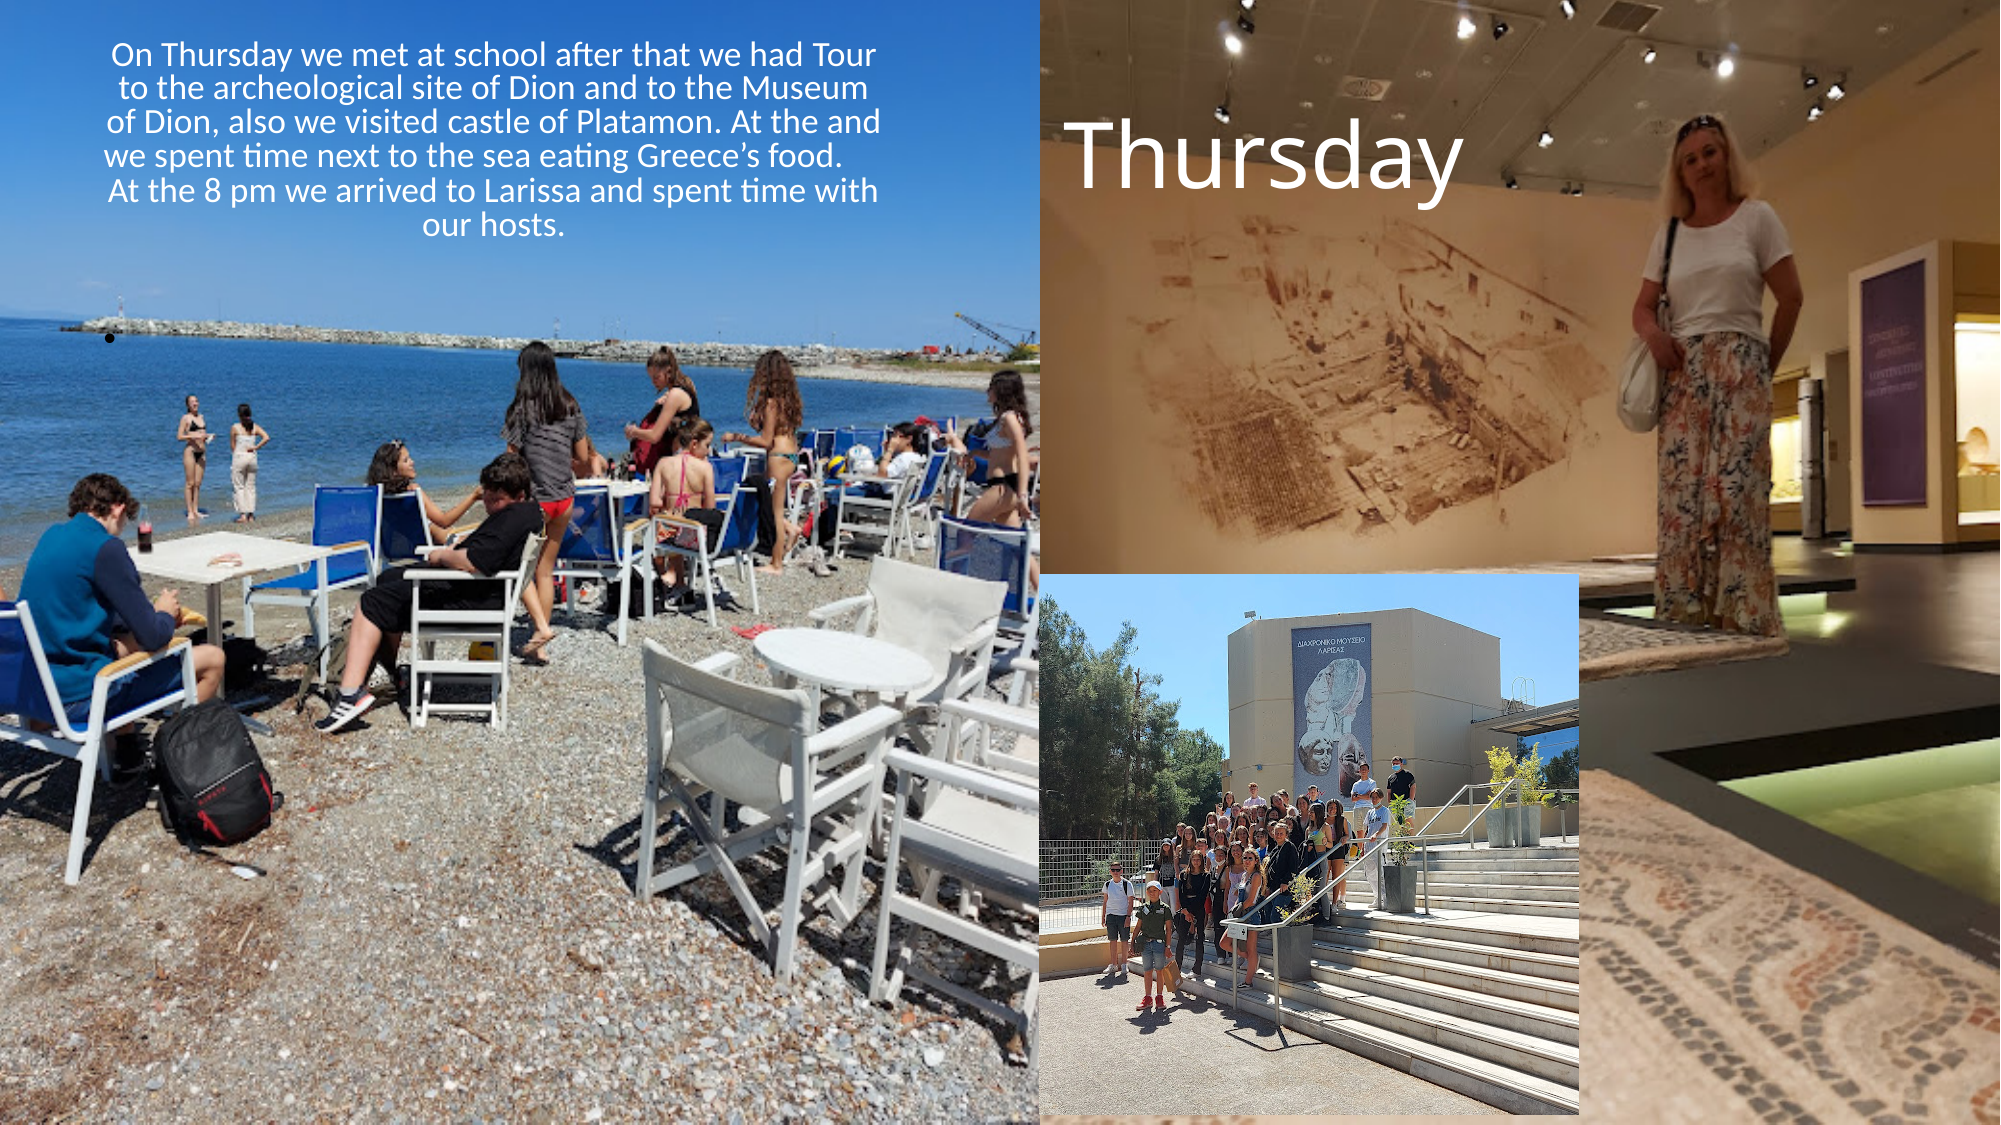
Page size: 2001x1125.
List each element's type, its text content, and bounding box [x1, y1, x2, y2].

title Thursday [1048, 87, 2000, 231]
list On Thursday we met at school after that we had Tour to the archeological site of Dion and to the Museum of Dion, also we visited castle of Platamon. At the and we spent time next to the sea eating Greece’s food. At the 8 pm we arrived to Larissa and spent time with our hosts. [88, 31, 903, 255]
picture [0, 0, 2000, 1125]
